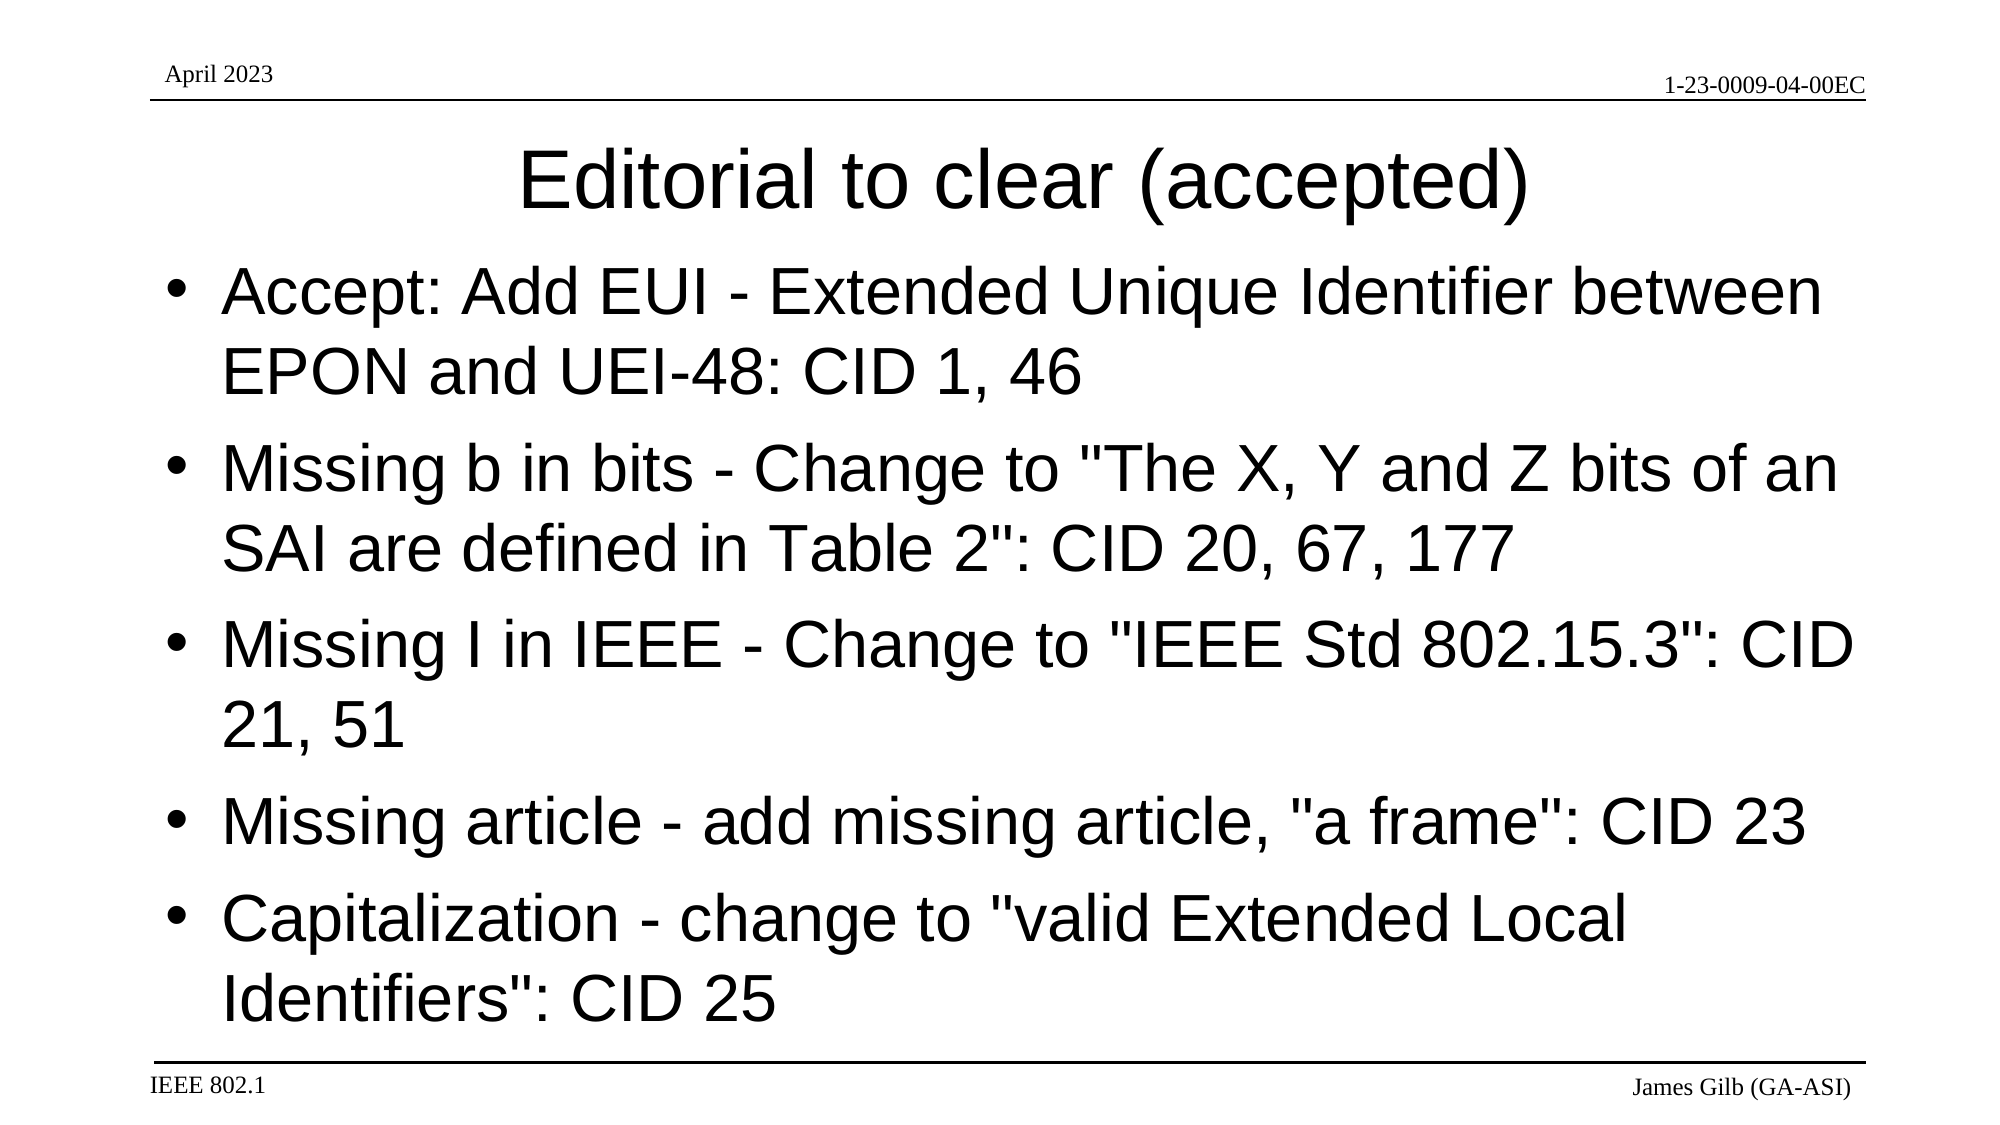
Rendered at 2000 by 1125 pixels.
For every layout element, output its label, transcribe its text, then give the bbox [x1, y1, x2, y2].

list Accept: Add EUI - Extended Unique Identifier between EPON and UEI-48: CID 1, 46 Missing b in bits - Change to "The X, Y and Z bits of an SAI are defined in Table 2": CID 20, 67, 177 Missing I in IEEE - Change to "IEEE Std 802.15.3": CID 21, 51 Missing article - add missing article, "a frame": CID 23 Capitalization - change to "valid Extended Local Identifiers": CID 25 [150, 239, 1900, 1051]
title Editorial to clear (accepted) [149, 112, 1900, 238]
